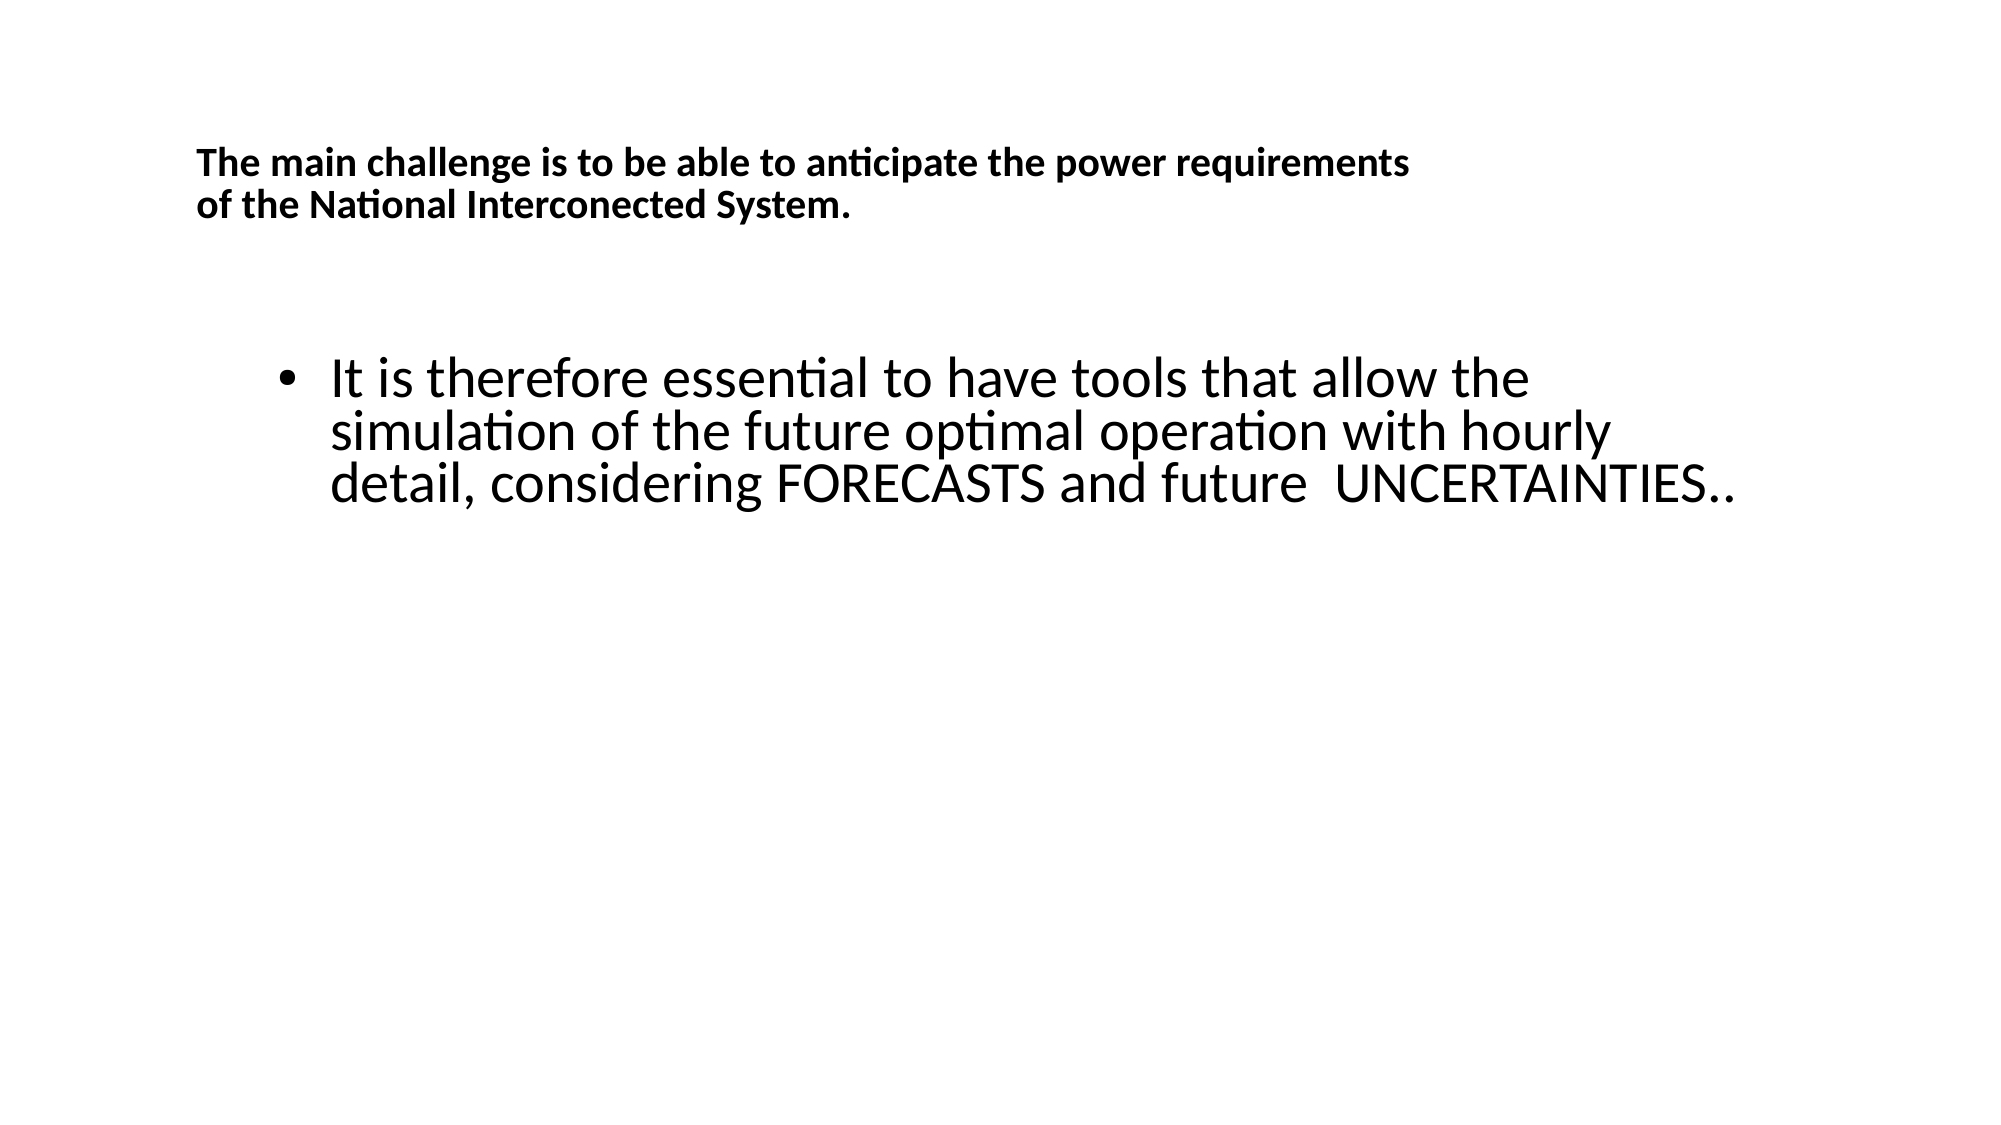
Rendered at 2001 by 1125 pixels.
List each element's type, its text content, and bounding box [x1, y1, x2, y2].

title The main challenge is to be able to anticipate the power requirements of the National Interconected System. [196, 101, 1453, 272]
list It is therefore essential to have tools that allow the simulation of the future optimal operation with hourly detail, considering FORECASTS and future UNCERTAINTIES.. [259, 355, 1749, 792]
